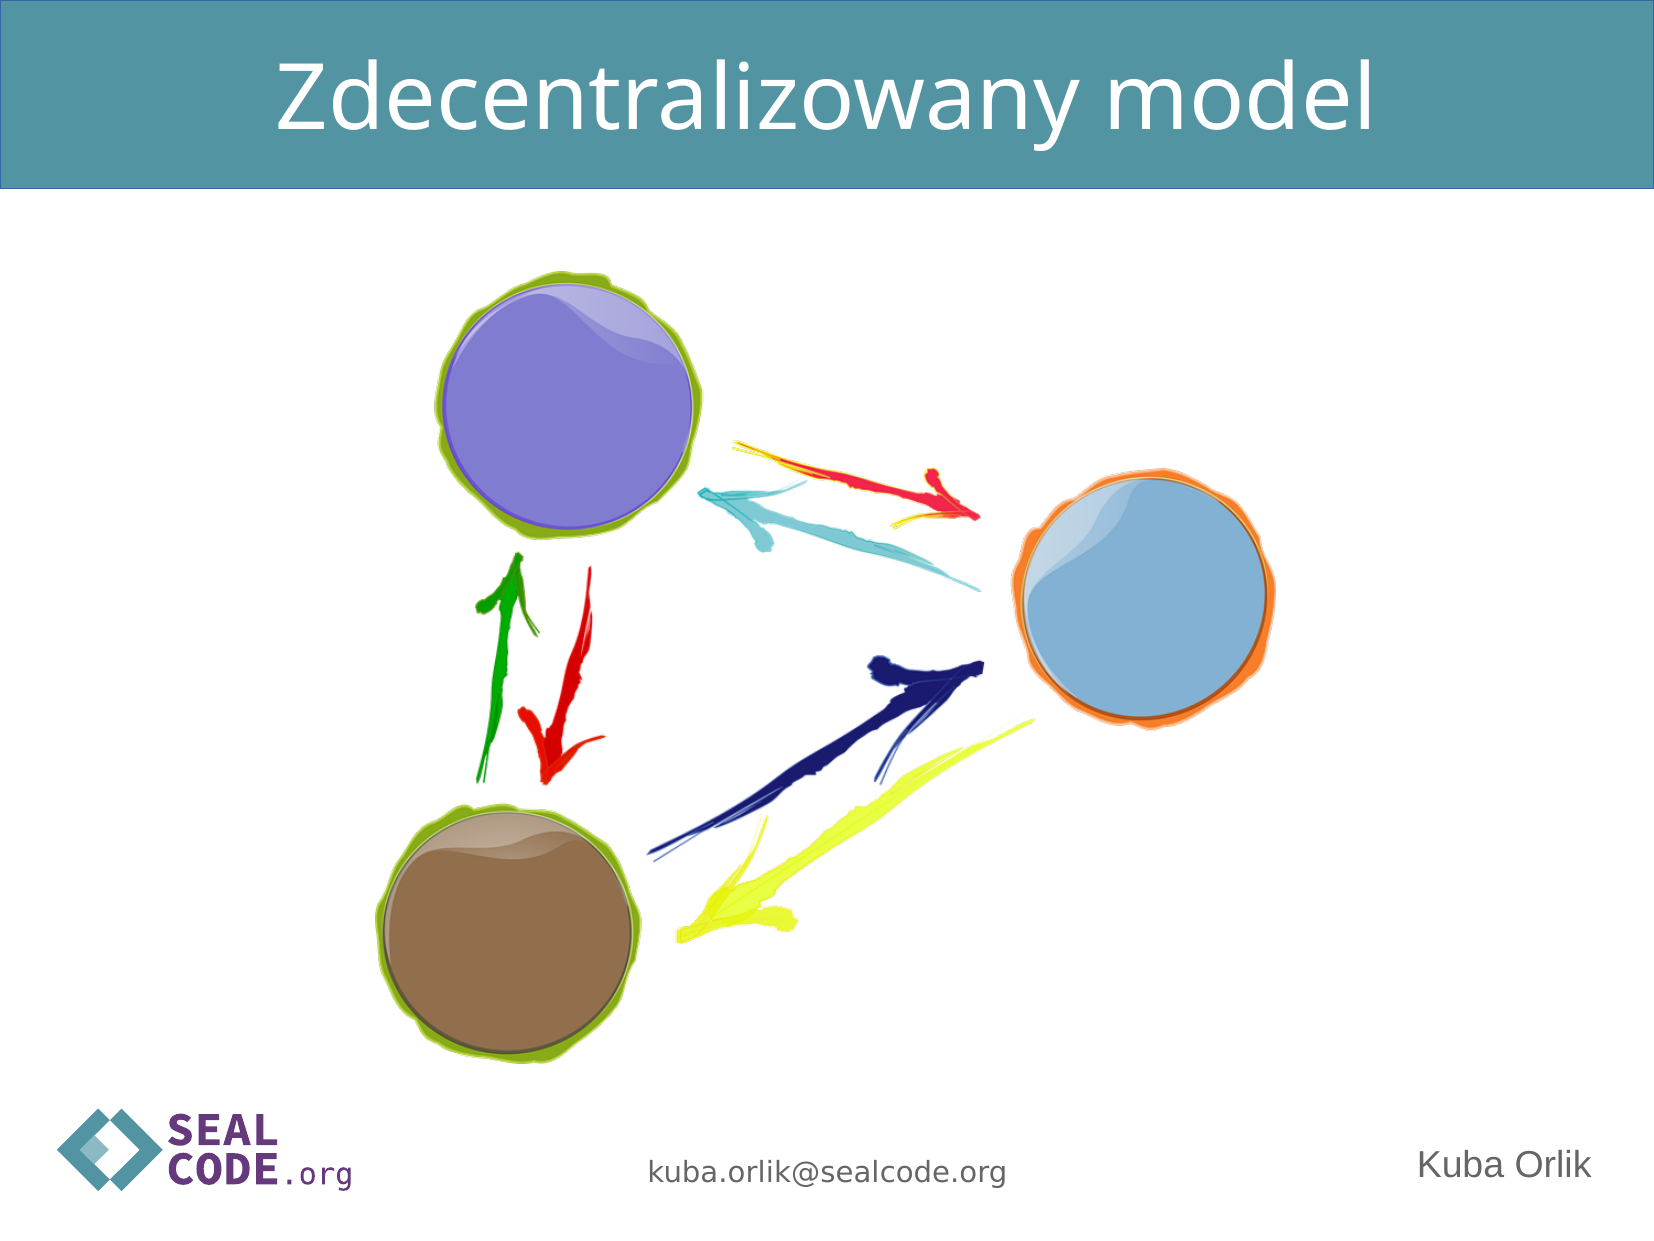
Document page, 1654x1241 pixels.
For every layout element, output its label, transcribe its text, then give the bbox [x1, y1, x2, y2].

title Zdecentralizowany model [82, 0, 1571, 189]
picture [375, 271, 1276, 1064]
